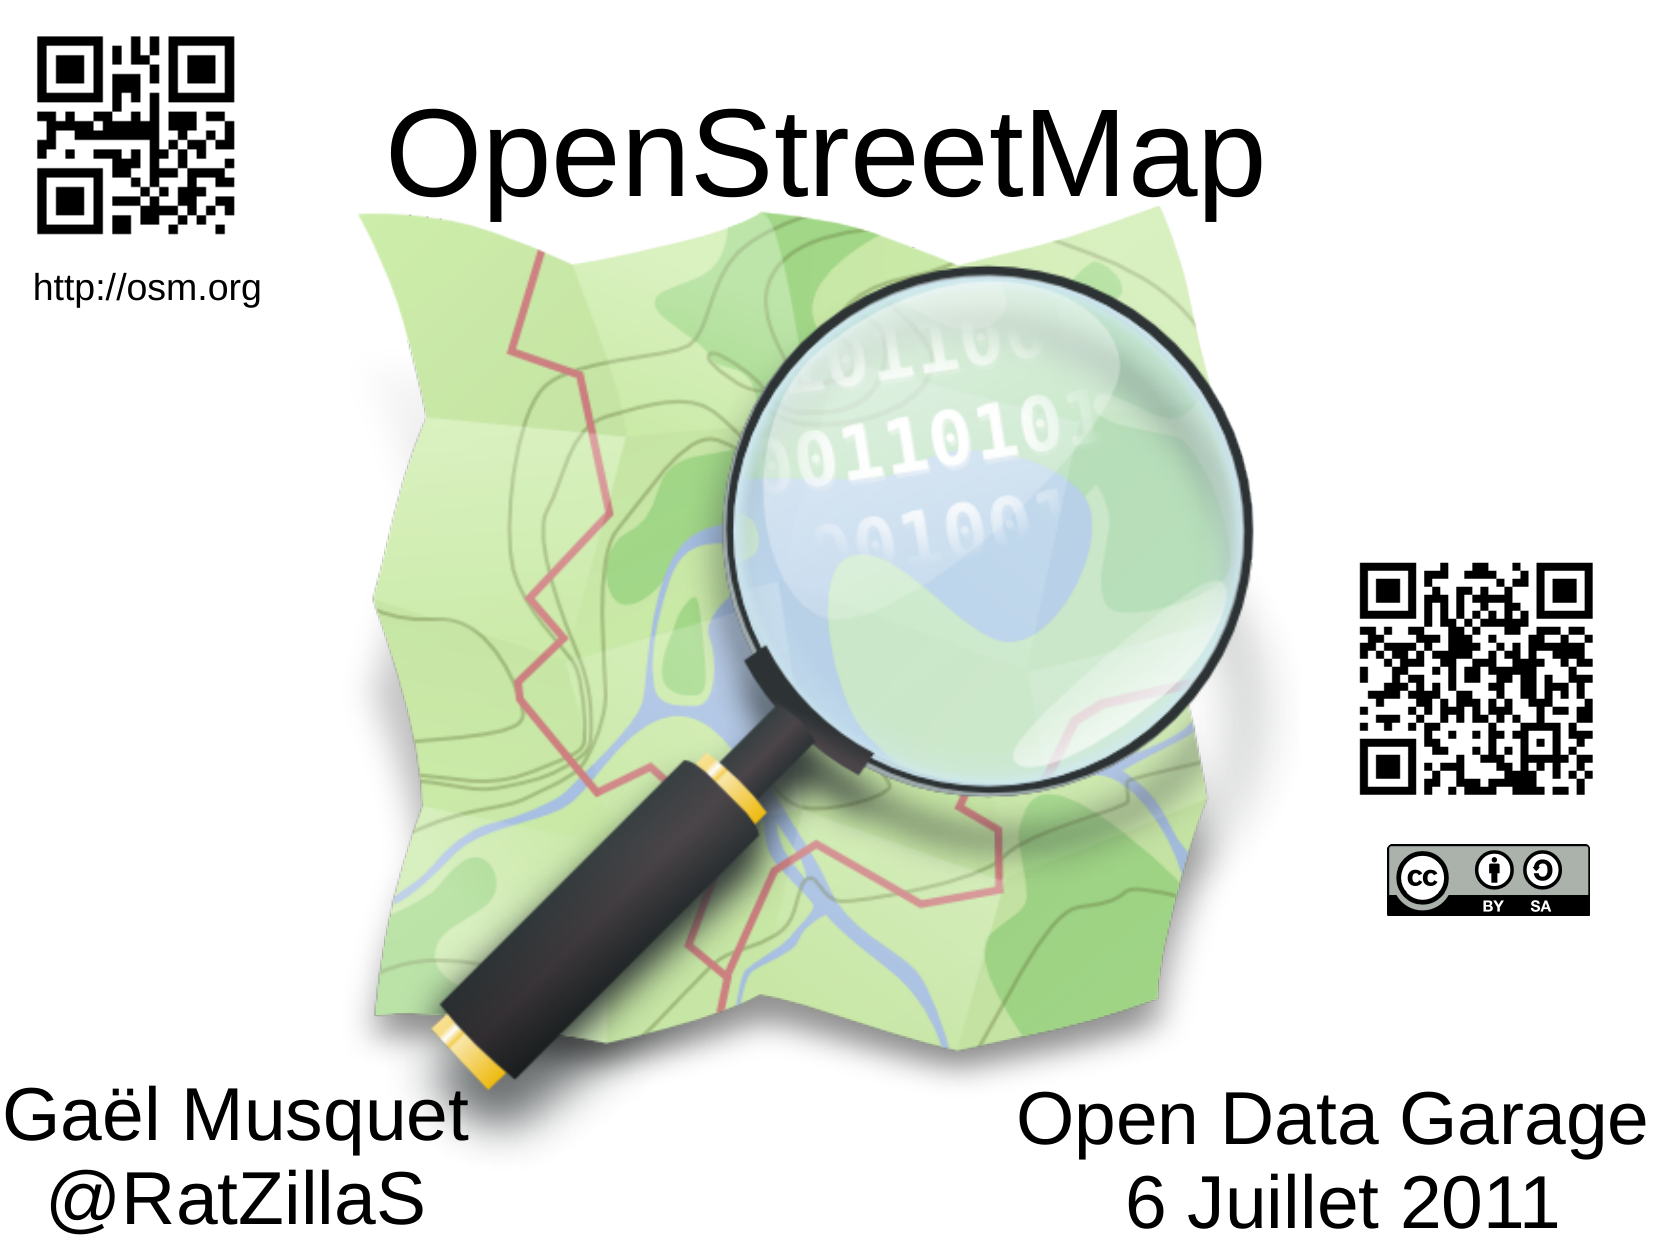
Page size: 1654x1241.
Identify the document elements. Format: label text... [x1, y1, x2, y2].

title http://osm.org [0, 250, 296, 325]
picture [0, 0, 272, 250]
title OpenStreetMap [272, 56, 1571, 250]
picture [324, 250, 1300, 1182]
picture [1387, 844, 1590, 916]
picture [1328, 531, 1625, 827]
title Gaël Musquet @RatZillaS [0, 1072, 591, 1241]
title Open Data Garage 6 Juillet 2011 [915, 1076, 1654, 1241]
